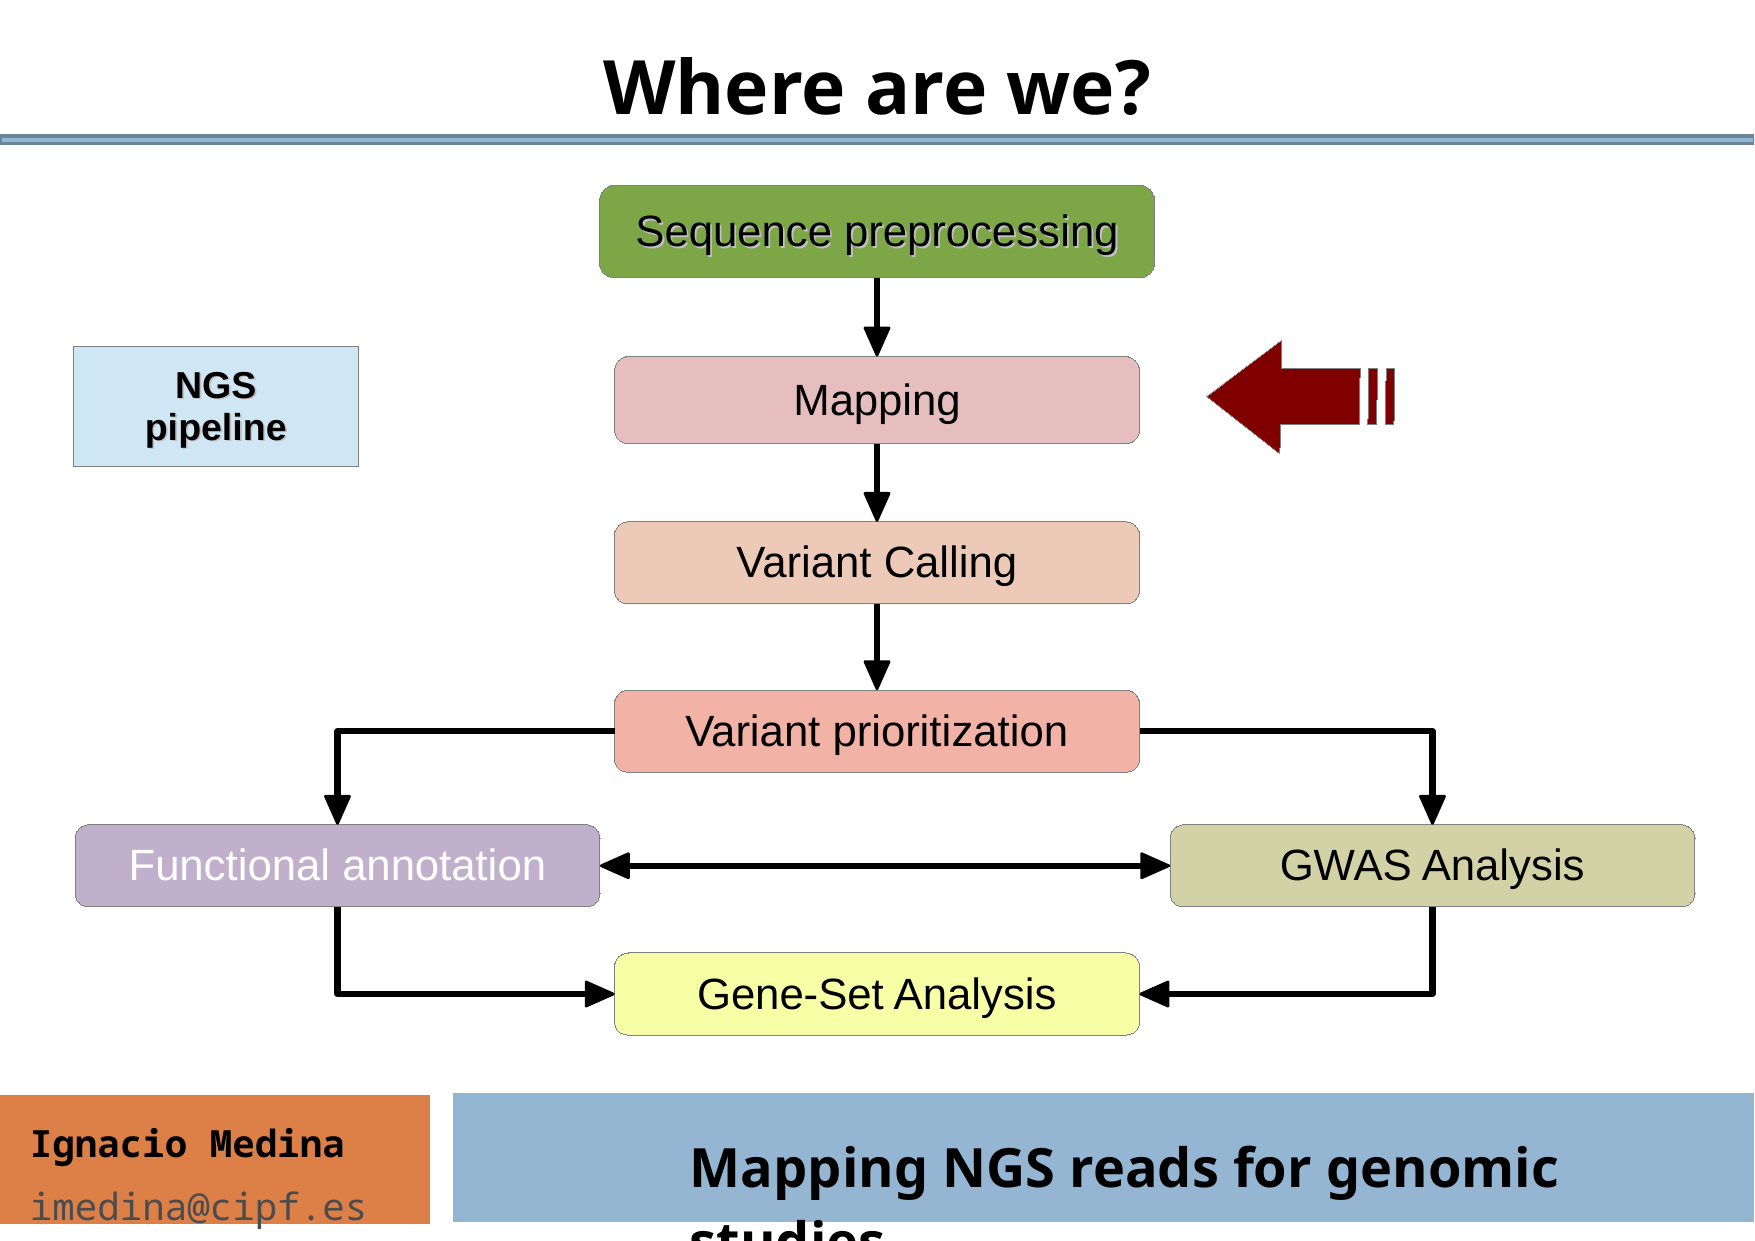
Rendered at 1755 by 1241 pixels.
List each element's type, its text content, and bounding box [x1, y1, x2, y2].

text_box Mapping [614, 356, 1140, 444]
text_box Where are we? [67, 27, 1688, 129]
text_box Mapping NGS reads for genomic studies [675, 1122, 1726, 1200]
text_box Variant Calling [614, 521, 1140, 604]
text_box [1206, 340, 1361, 454]
text_box Variant prioritization [614, 690, 1140, 773]
text_box [1385, 368, 1395, 425]
text_box Gene-Set Analysis [614, 952, 1140, 1036]
text_box NGS pipeline [73, 346, 359, 467]
text_box Sequence preprocessing [599, 185, 1155, 278]
text_box [0, 136, 1754, 144]
text_box Ignacio Medina imedina@cipf.es [15, 1110, 406, 1213]
text_box GWAS Analysis [1170, 824, 1696, 907]
text_box Functional annotation [75, 824, 601, 907]
text_box [1367, 368, 1378, 425]
